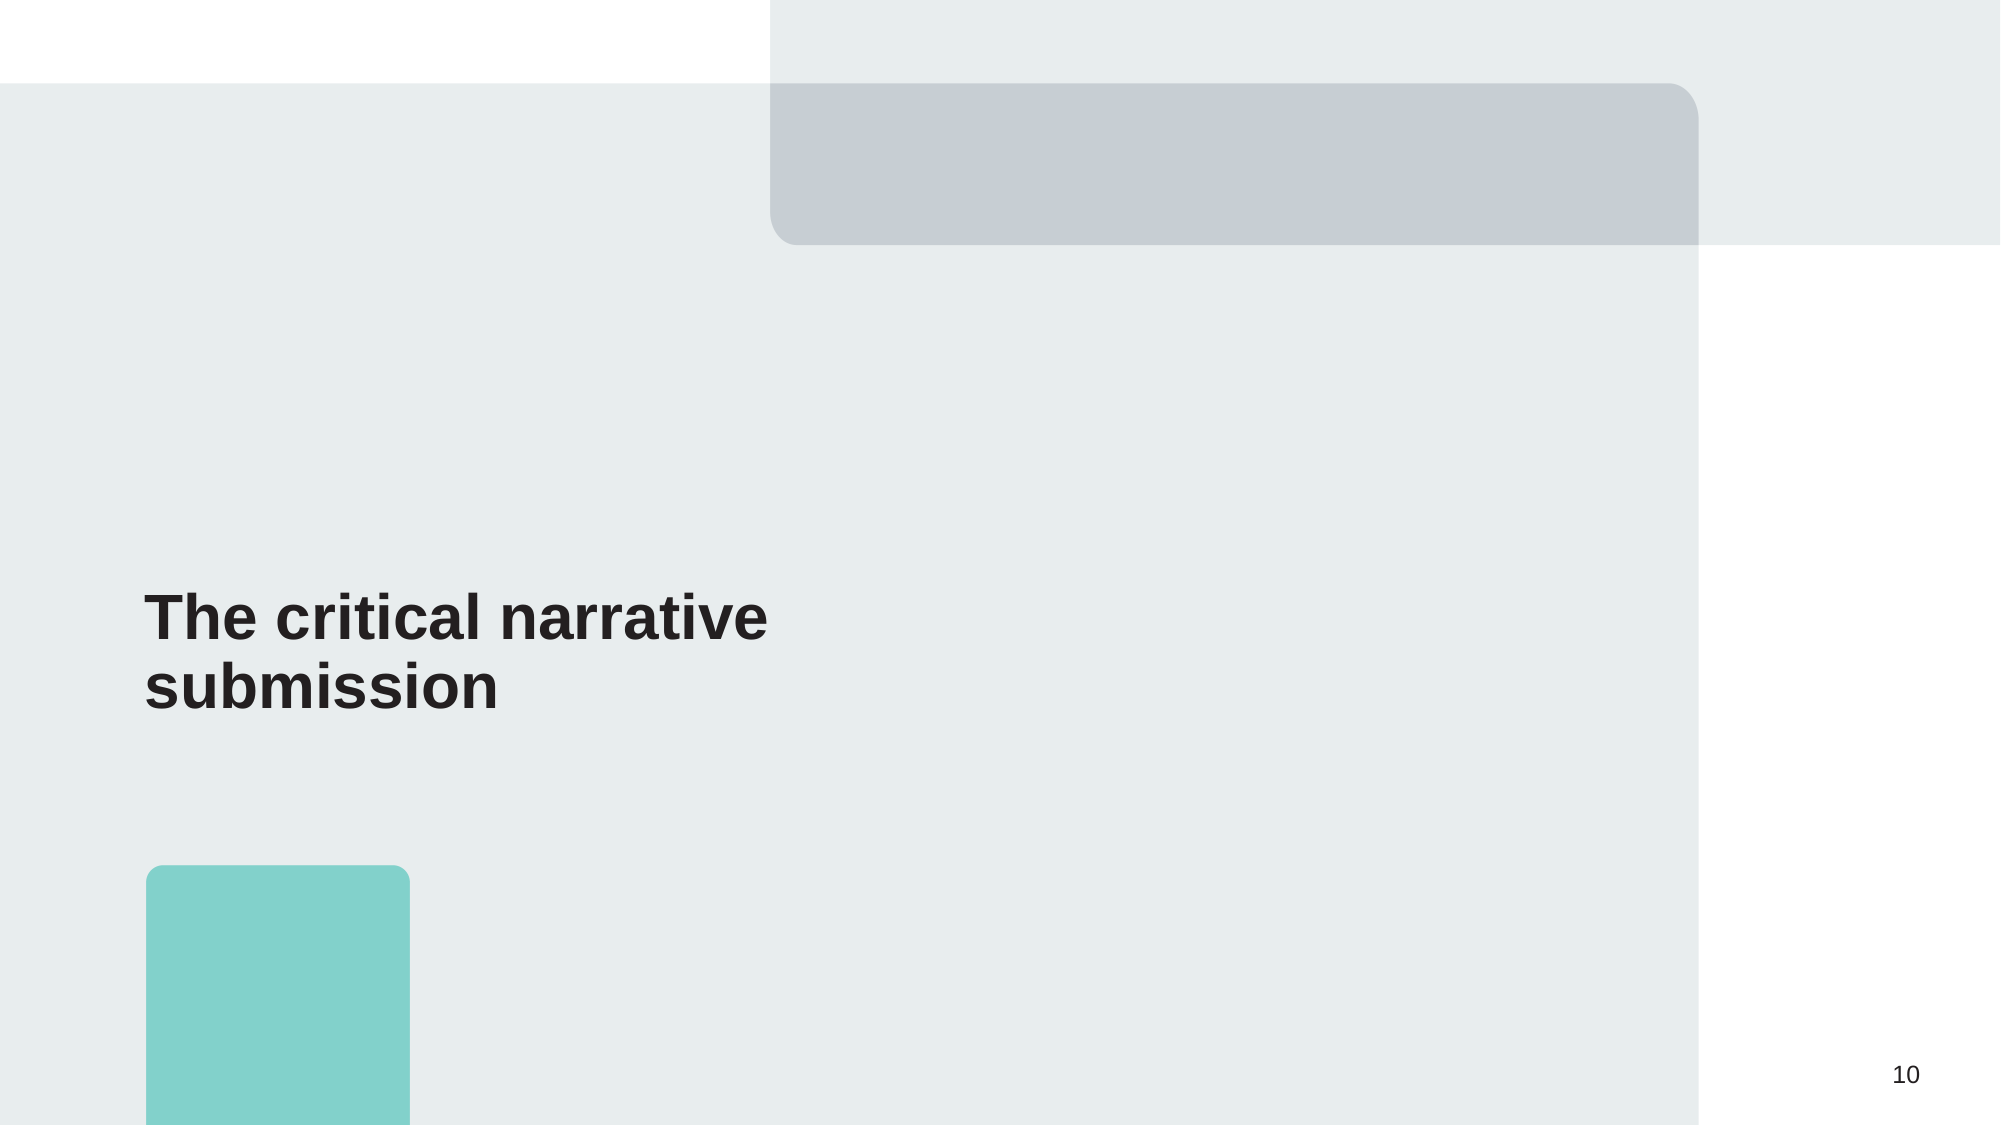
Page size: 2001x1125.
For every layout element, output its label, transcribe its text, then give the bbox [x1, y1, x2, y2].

list The critical narrative submission [144, 413, 1396, 828]
